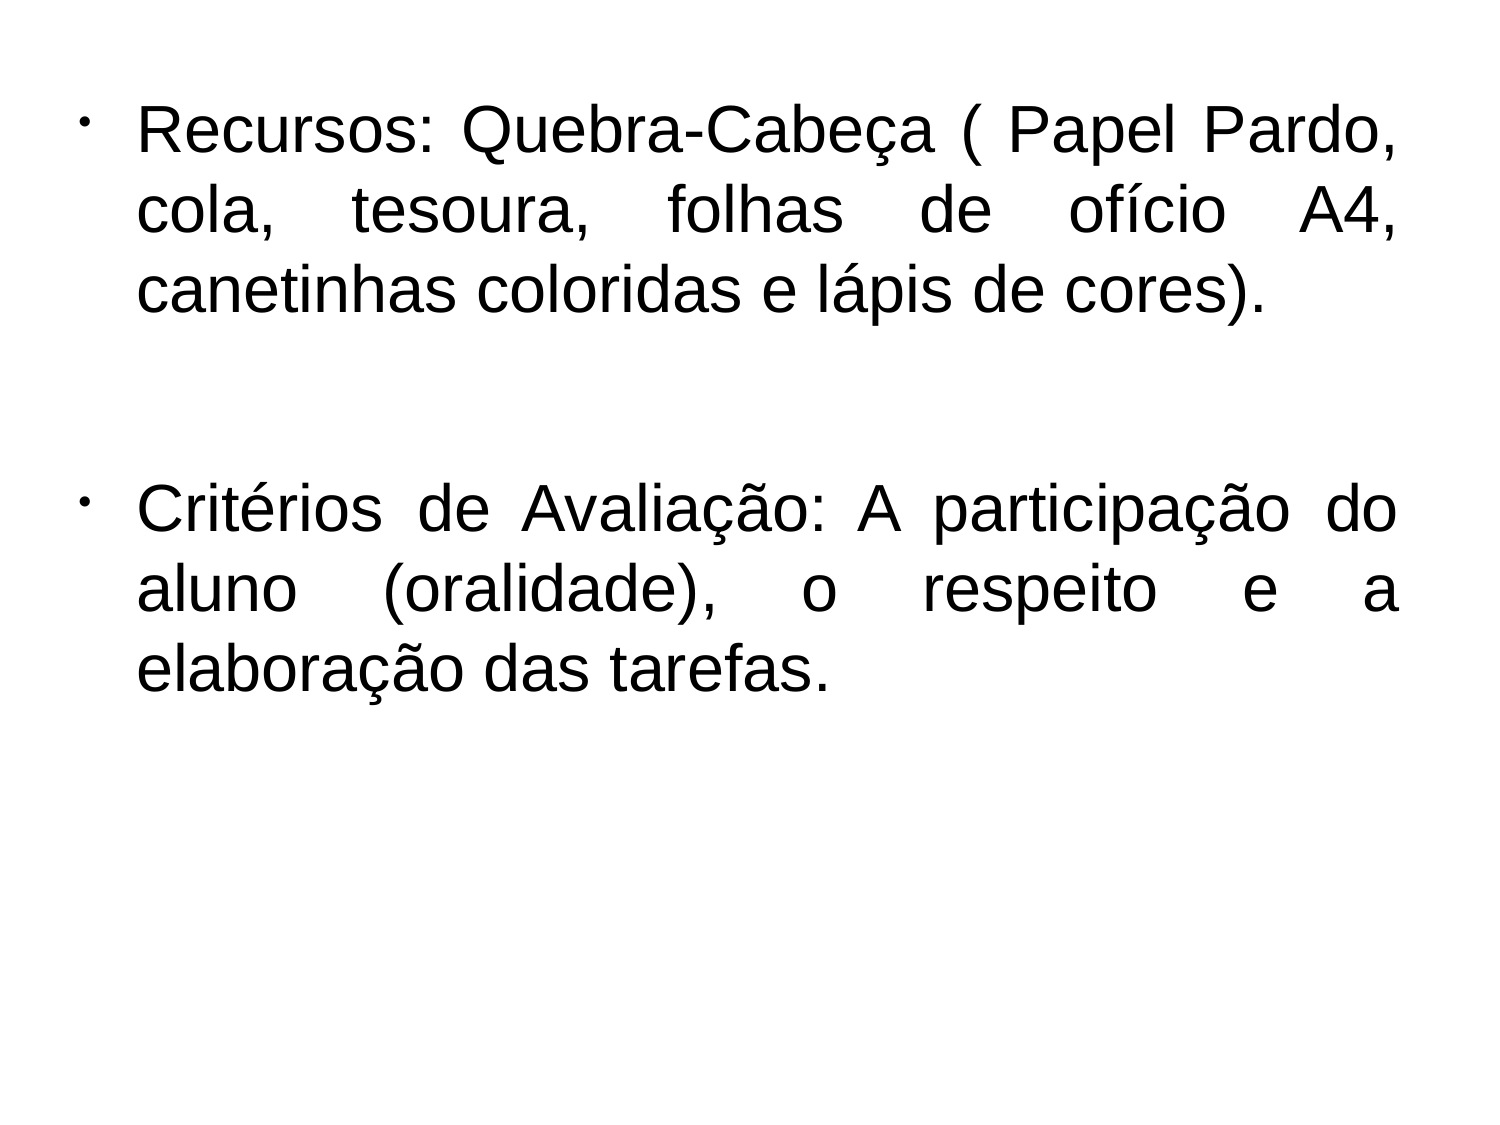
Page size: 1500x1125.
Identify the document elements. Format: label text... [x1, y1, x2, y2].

list Recursos: Quebra-Cabeça ( Papel Pardo, cola, tesoura, folhas de ofício A4, canetinhas coloridas e lápis de cores). Critérios de Avaliação: A participação do aluno (oralidade), o respeito e a elaboração das tarefas. [64, 78, 1415, 821]
